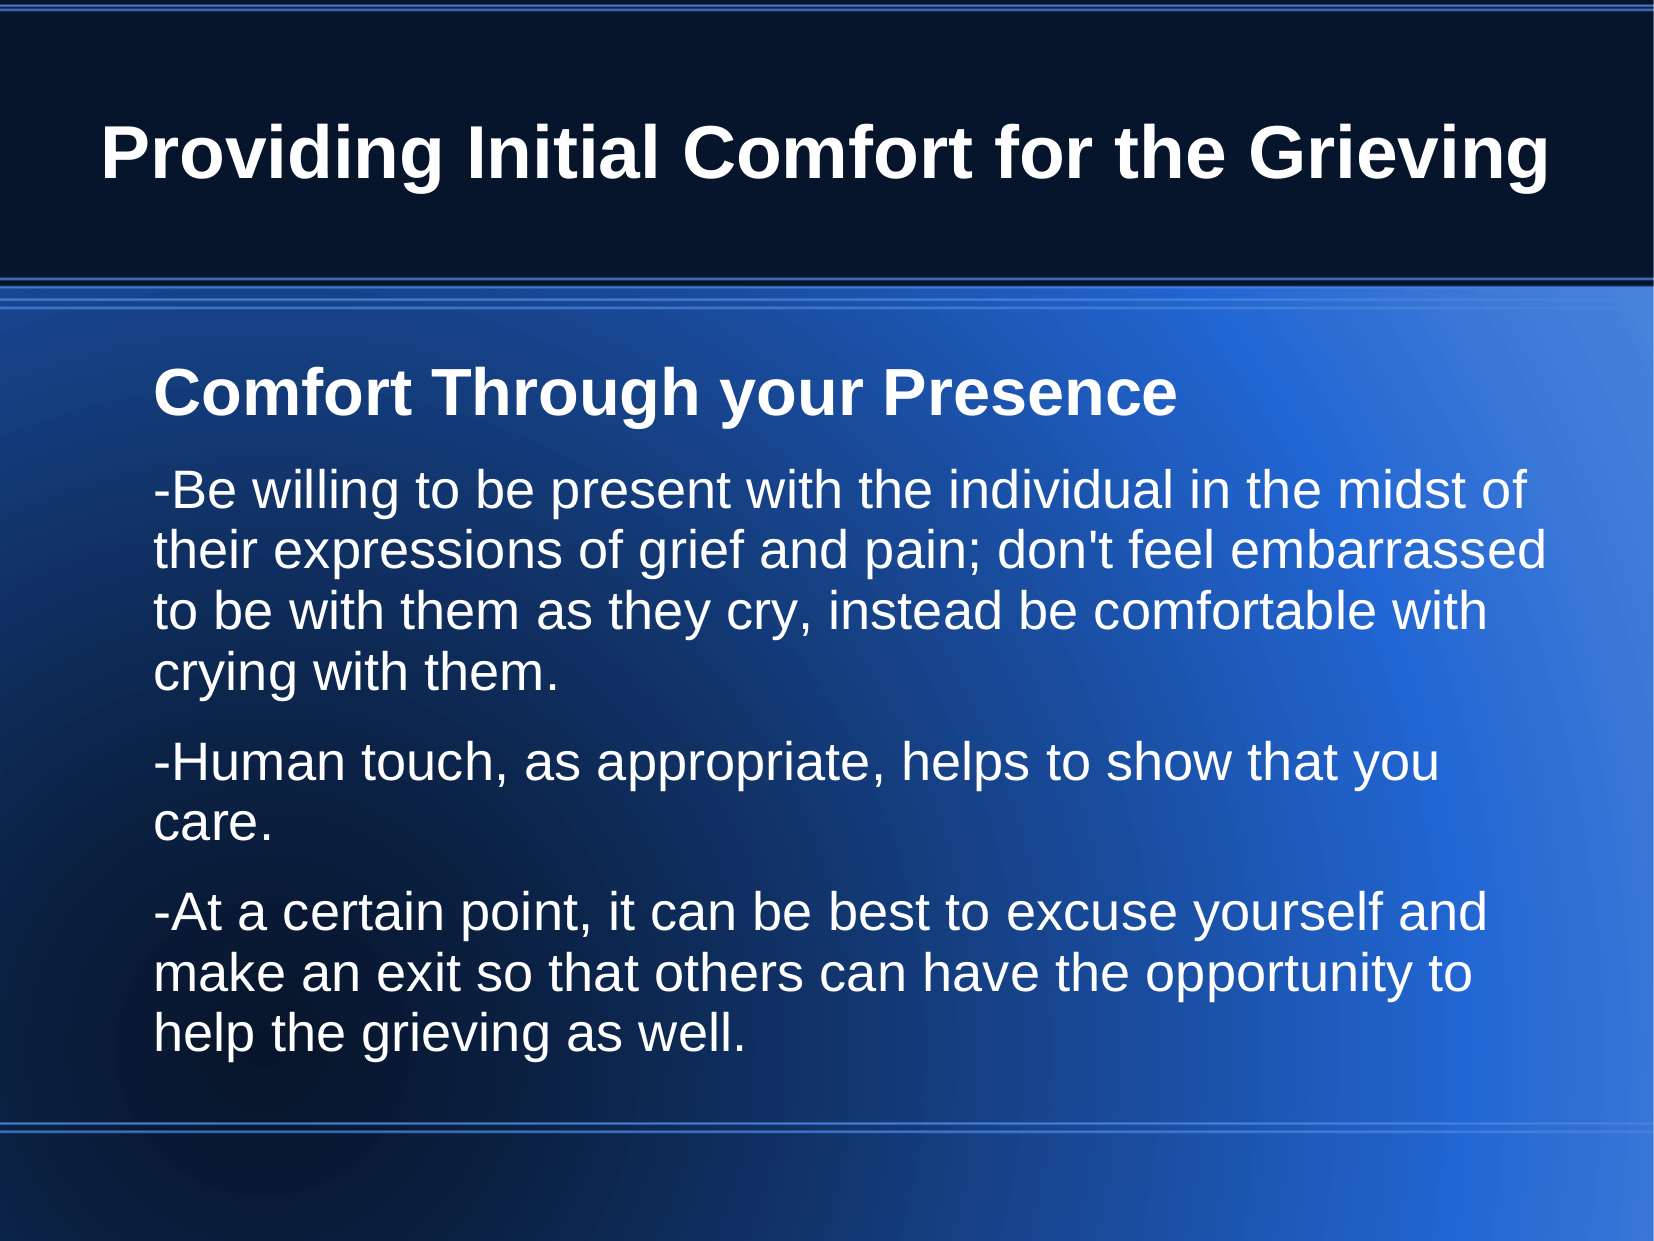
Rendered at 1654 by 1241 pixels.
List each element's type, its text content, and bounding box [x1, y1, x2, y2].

picture [0, 0, 1654, 1241]
title Providing Initial Comfort for the Grieving [82, 49, 1571, 257]
list Comfort Through your Presence -Be willing to be present with the individual in the midst of their expressions of grief and pain; don't feel embarrassed to be with them as they cry, instead be comfortable with crying with them. -Human touch, as appropriate, helps to show that you care. -At a certain point, it can be best to excuse yourself and make an exit so that others can have the opportunity to help the grieving as well. [82, 355, 1571, 1064]
